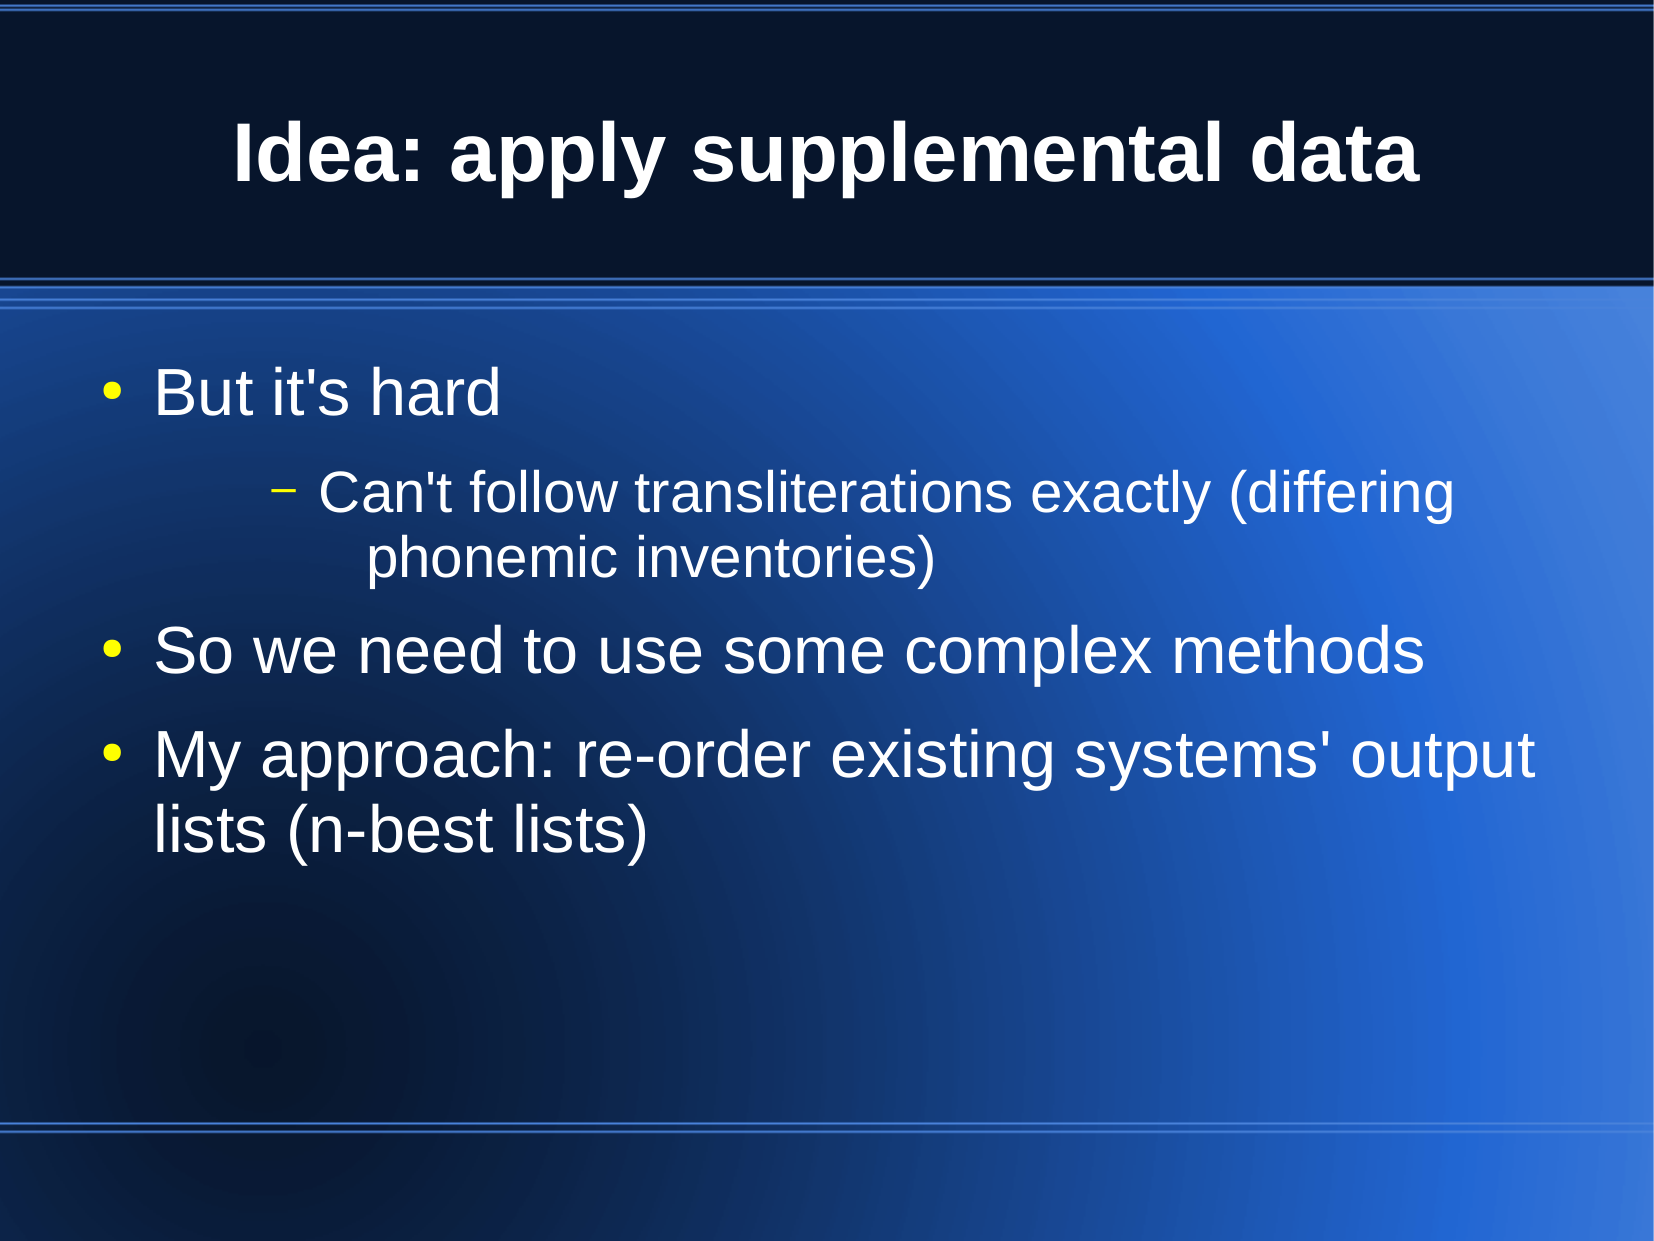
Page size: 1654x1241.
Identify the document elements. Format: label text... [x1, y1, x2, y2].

title Idea: apply supplemental data [82, 49, 1571, 257]
list But it's hard Can't follow transliterations exactly (differing phonemic inventories) So we need to use some complex methods My approach: re-order existing systems' output lists (n-best lists) [82, 355, 1571, 1174]
picture [0, 0, 1654, 1241]
